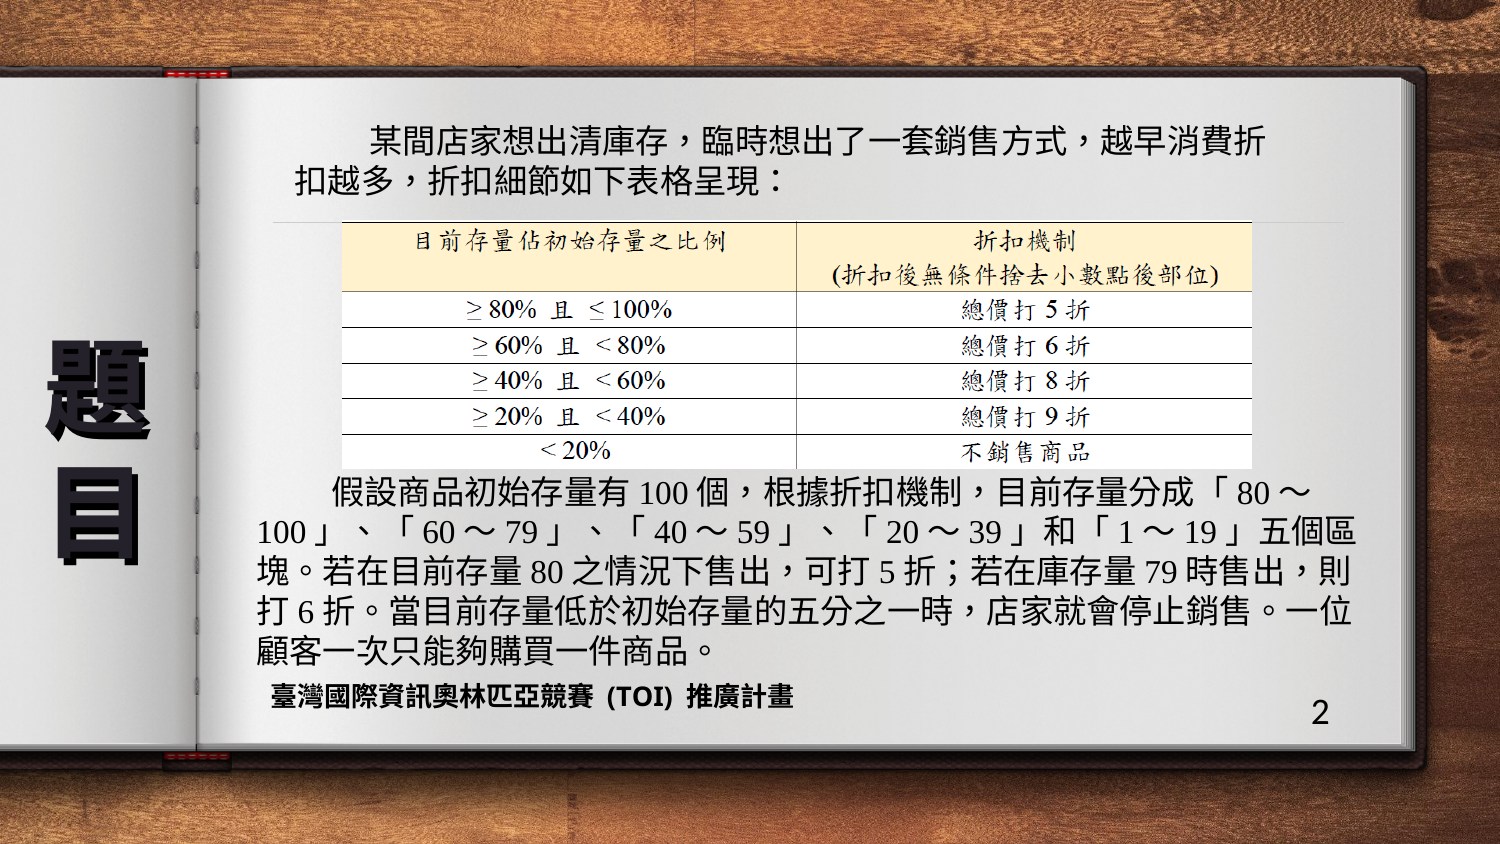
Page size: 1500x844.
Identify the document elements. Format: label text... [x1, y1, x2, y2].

picture [342, 220, 1252, 463]
text_box [1295, 681, 1386, 737]
text_box 某間店家想出清庫存，臨時想出了一套銷售方式，越早消費折扣越多，折扣細節如下表格呈現： [280, 73, 1314, 208]
text_box 假設商品初始存量有100個，根據折扣機制，目前存量分成「80～100」、「60～79」、「40～59」、「20～39」和「1～19」五個區塊。若在目前存量80之情況下售出，可打5折；若在庫存量79時售出，則打6折。當目前存量低於初始存量的五分之一時，店家就會停止銷售。一位顧客一次只能夠購買一件商品。 [241, 463, 1386, 681]
title 題 目 [28, 306, 210, 552]
